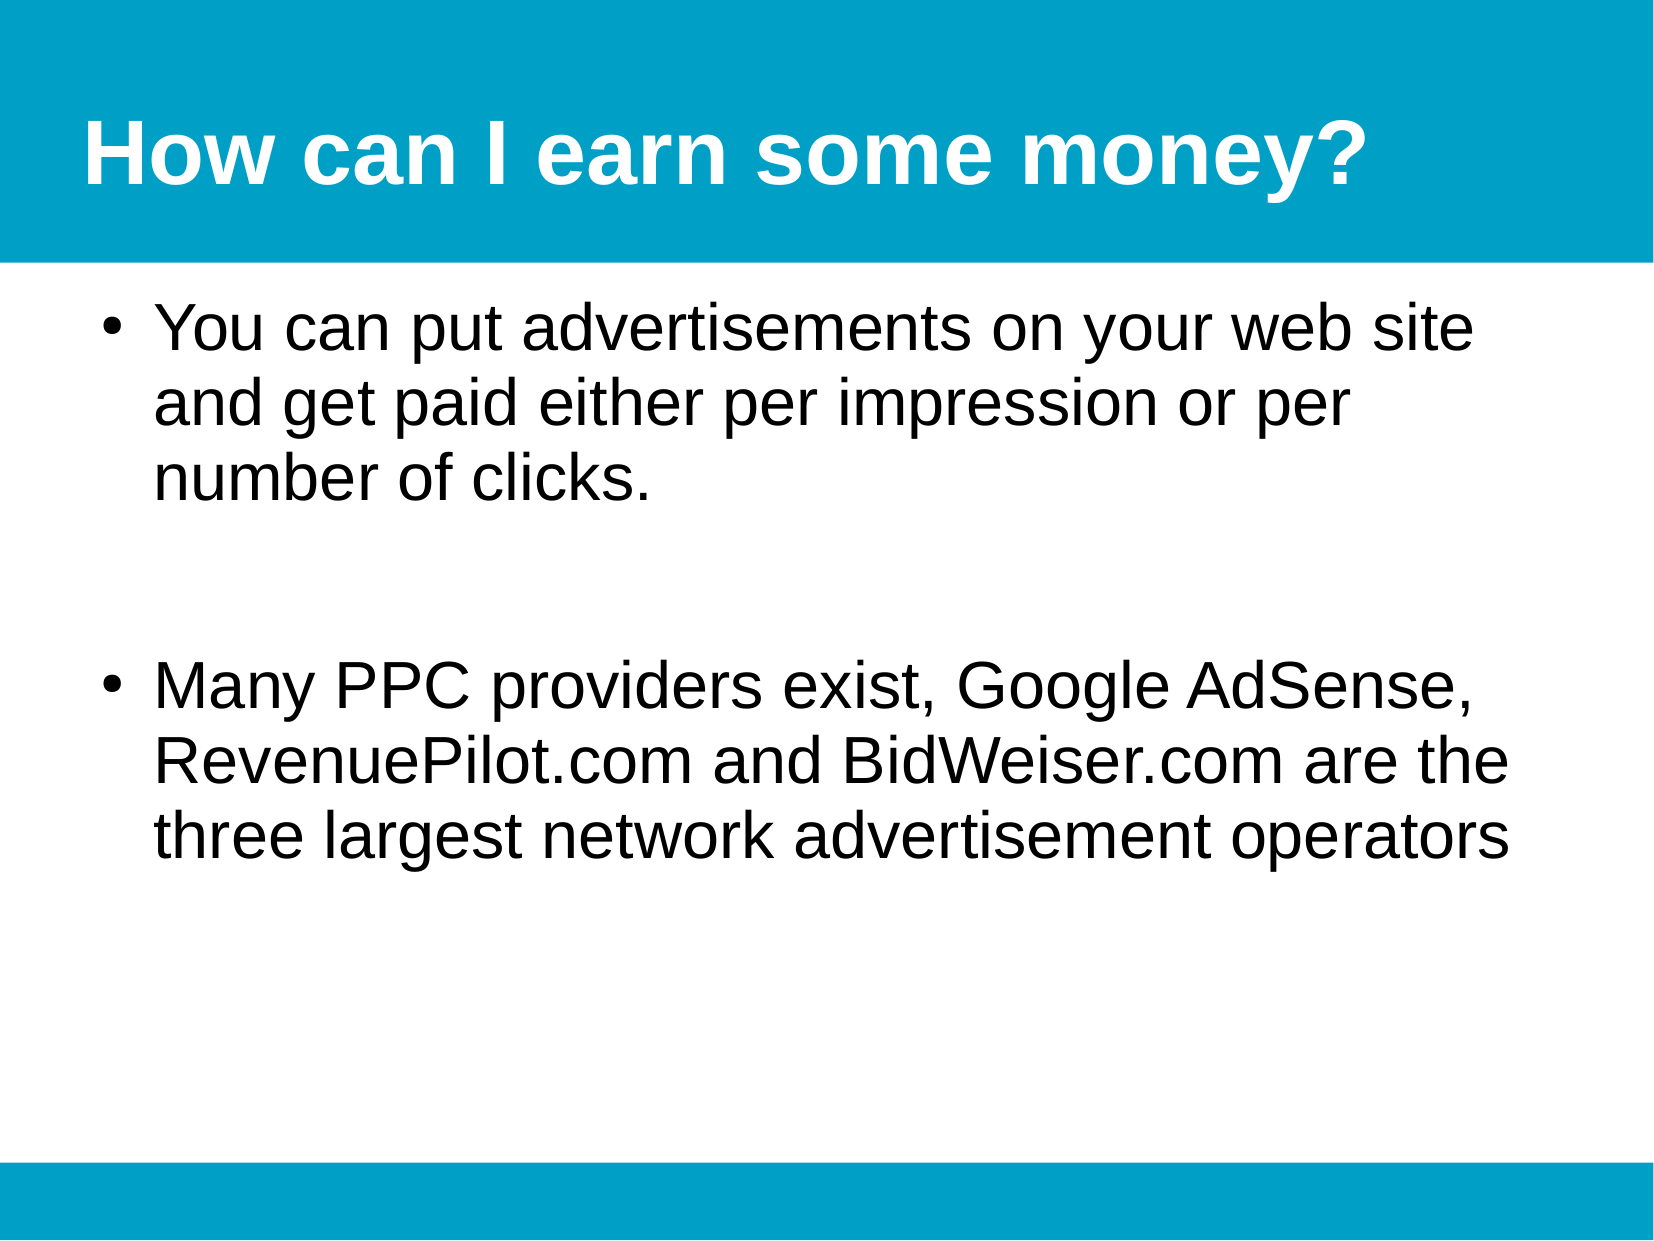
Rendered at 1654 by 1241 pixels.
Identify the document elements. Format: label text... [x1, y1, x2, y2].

title How can I earn some money? [82, 56, 1571, 250]
list You can put advertisements on your web site and get paid either per impression or per number of clicks. Many PPC providers exist, Google AdSense, RevenuePilot.com and BidWeiser.com are the three largest network advertisement operators [82, 290, 1571, 1094]
